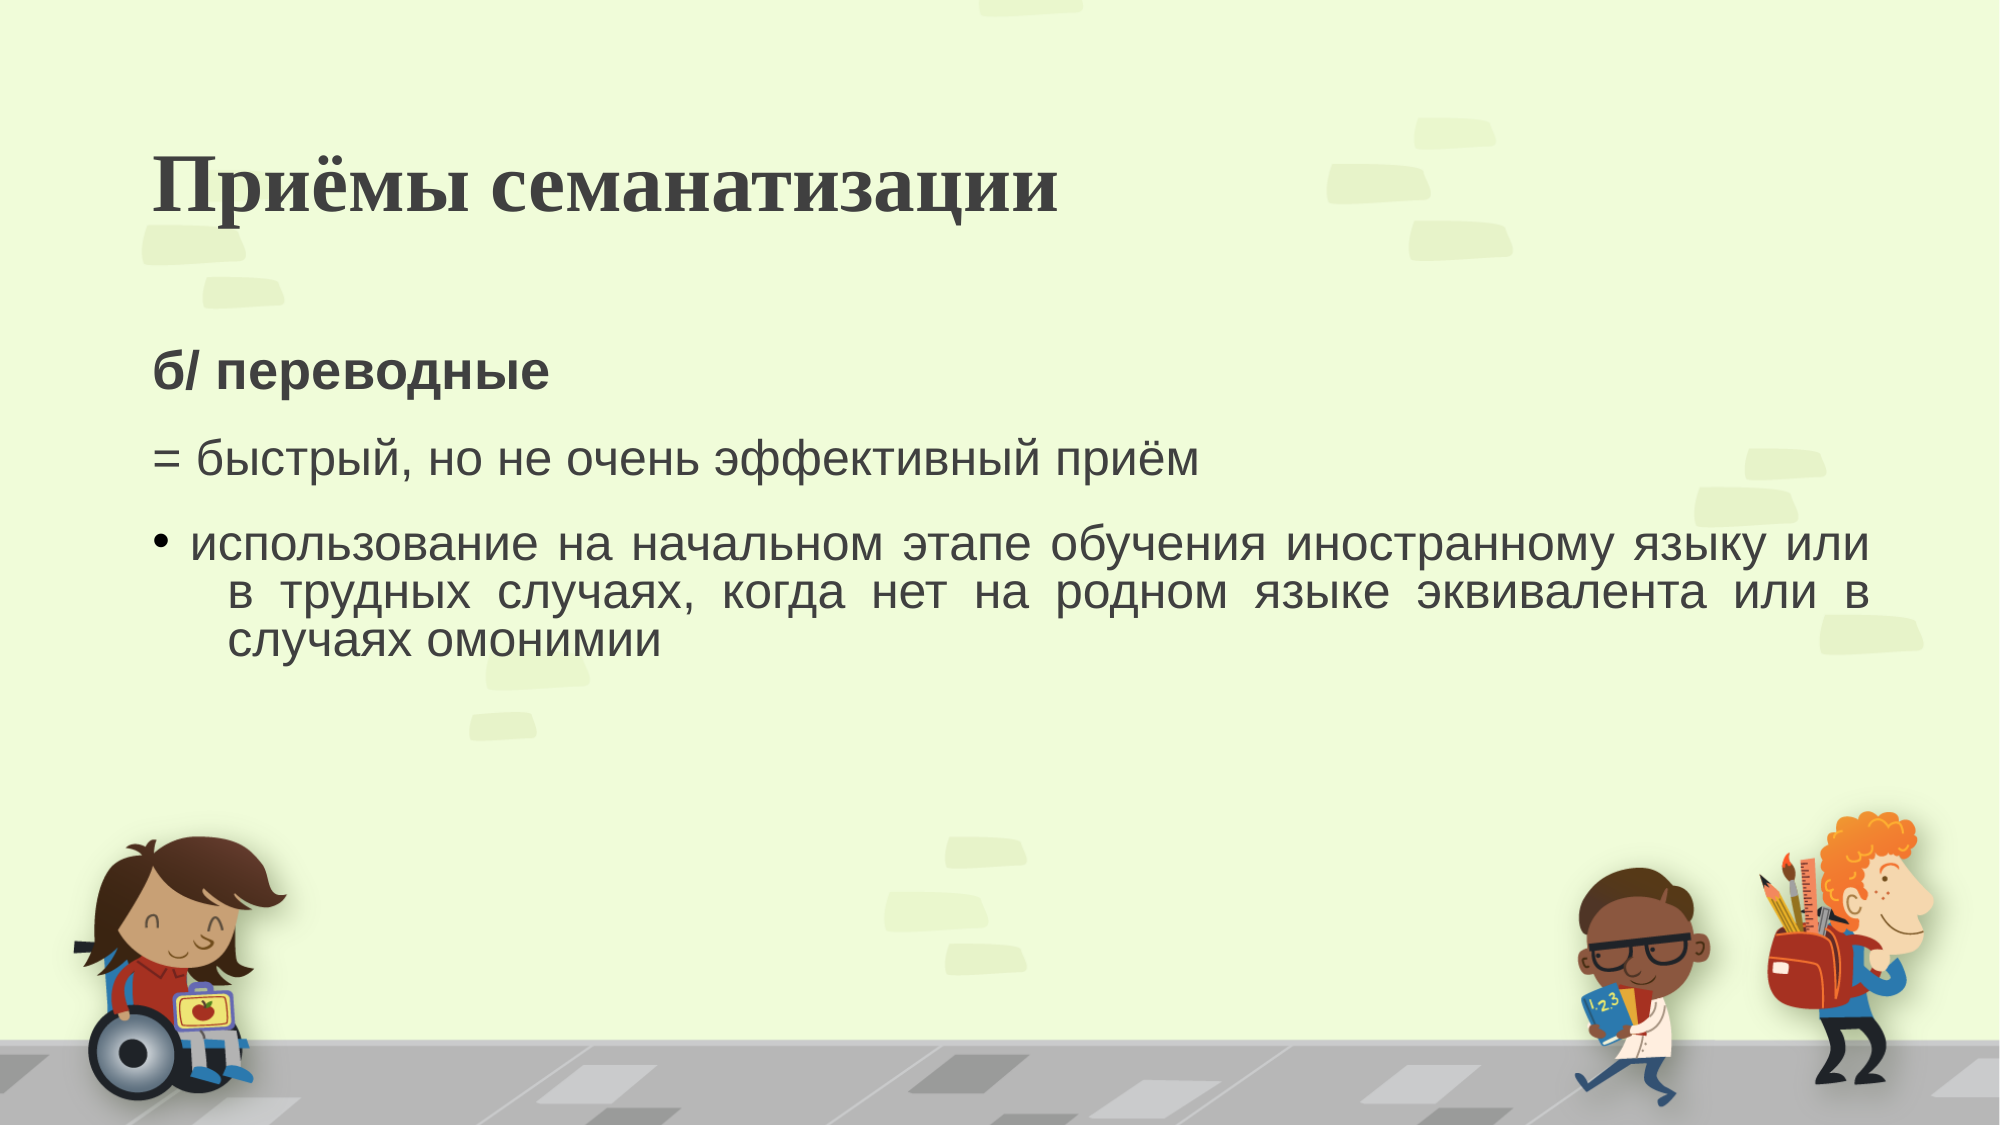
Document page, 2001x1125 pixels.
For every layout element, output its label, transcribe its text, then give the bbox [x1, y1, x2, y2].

title Приёмы семанатизации [137, 59, 1750, 237]
list б/ переводные = быстрый, но не очень эффективный приём использование на начальном этапе обучения иностранному языку или в трудных случаях, когда нет на родном языке эквивалента или в случаях омонимии [137, 237, 1886, 870]
